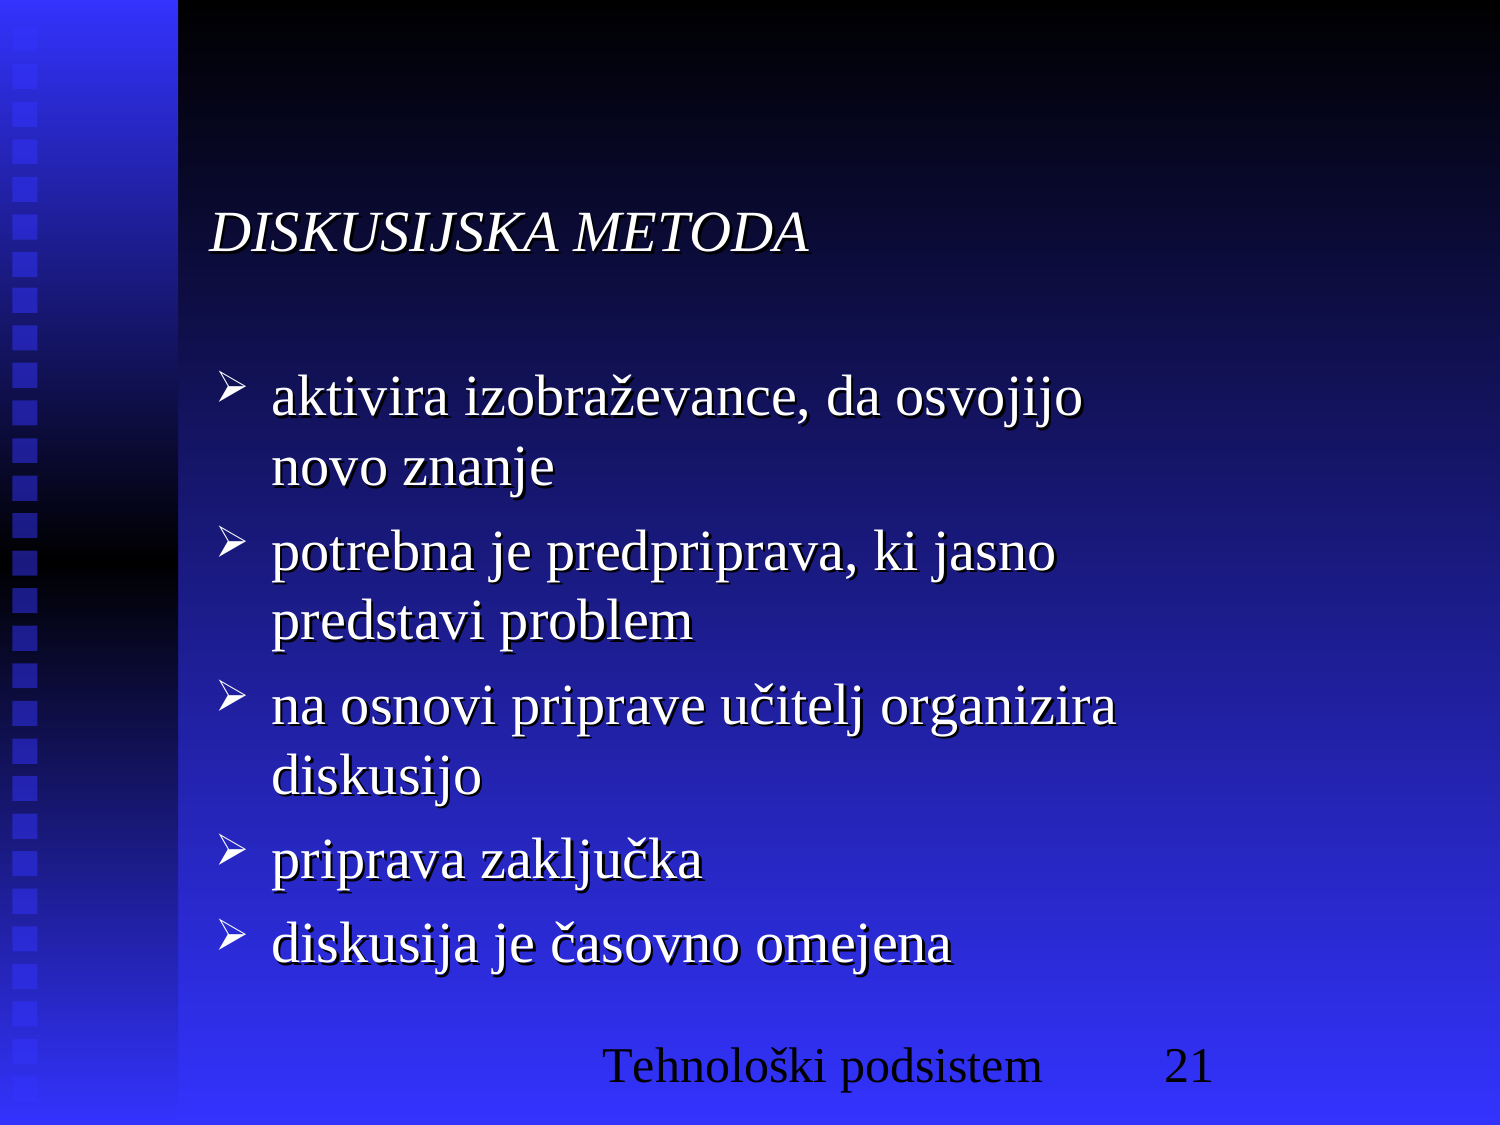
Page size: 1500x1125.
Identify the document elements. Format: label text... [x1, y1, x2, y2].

list aktivira izobraževance, da osvojijo novo znanje potrebna je predpriprava, ki jasno predstavi problem na osnovi priprave učitelj organizira diskusijo priprava zaključka diskusija je časovno omejena [200, 350, 1163, 1026]
title DISKUSIJSKA METODA [194, 185, 1147, 272]
